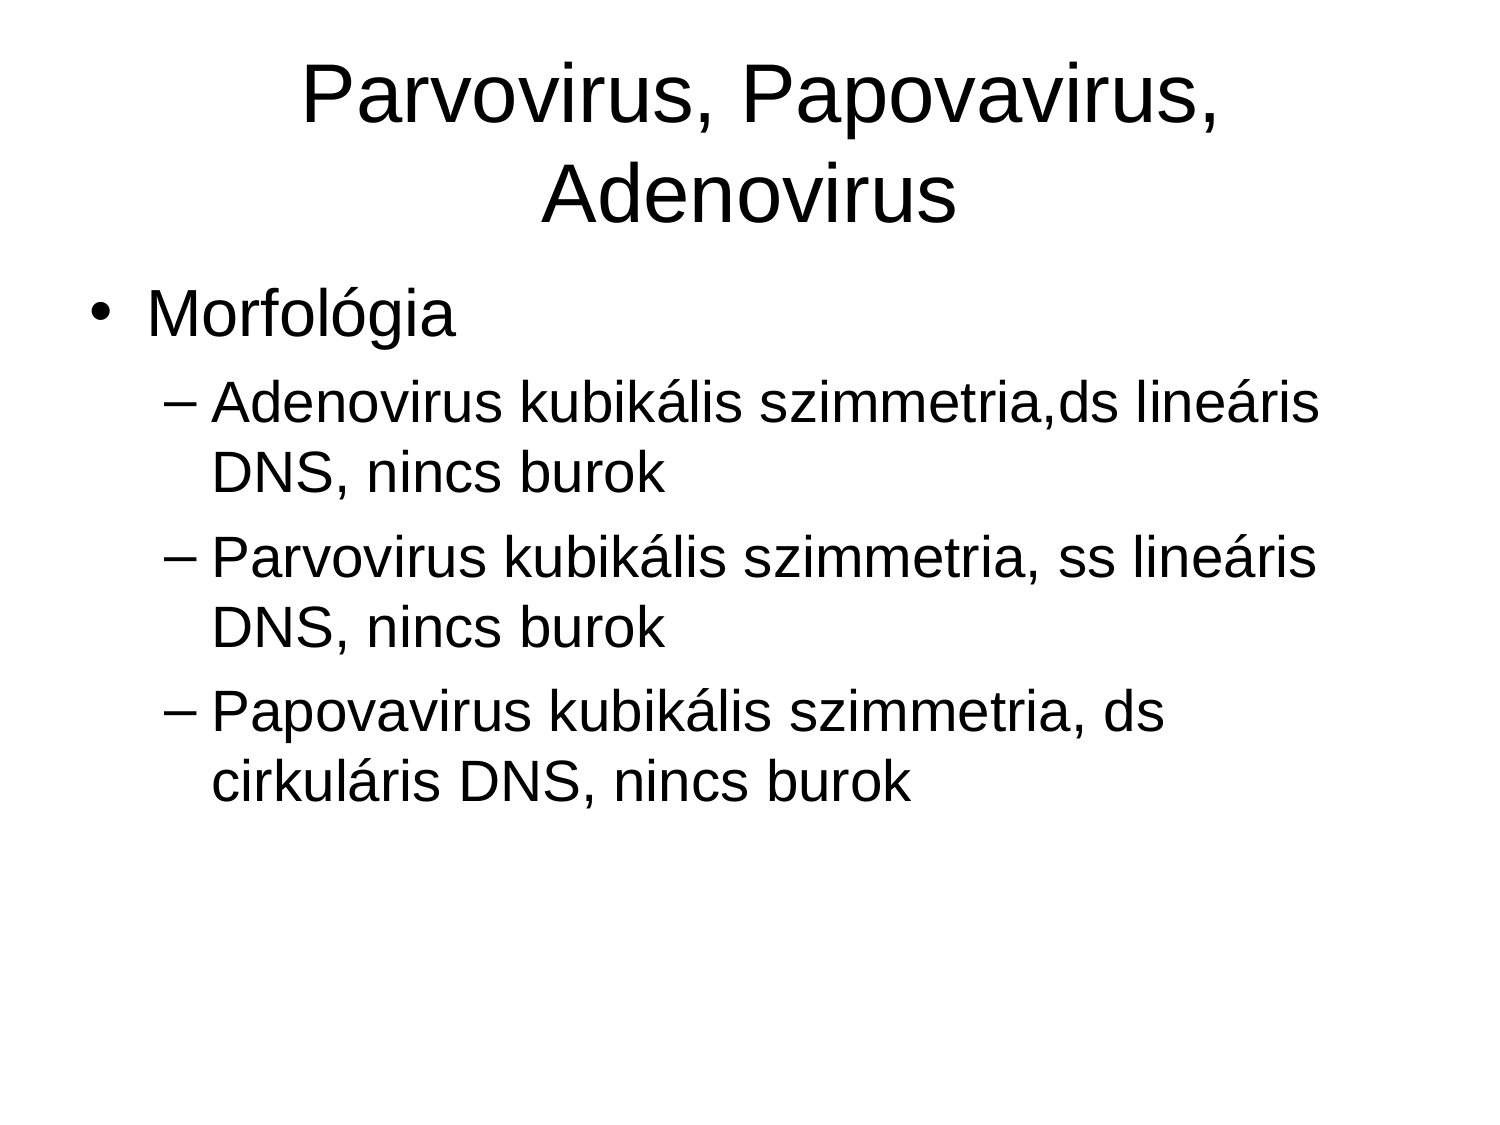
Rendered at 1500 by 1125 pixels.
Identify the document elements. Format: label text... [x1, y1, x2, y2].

list Morfológia Adenovirus kubikális szimmetria,ds lineáris DNS, nincs burok Parvovirus kubikális szimmetria, ss lineáris DNS, nincs burok Papovavirus kubikális szimmetria, ds cirkuláris DNS, nincs burok [75, 262, 1426, 1005]
title Parvovirus, Papovavirus, Adenovirus [75, 31, 1426, 247]
